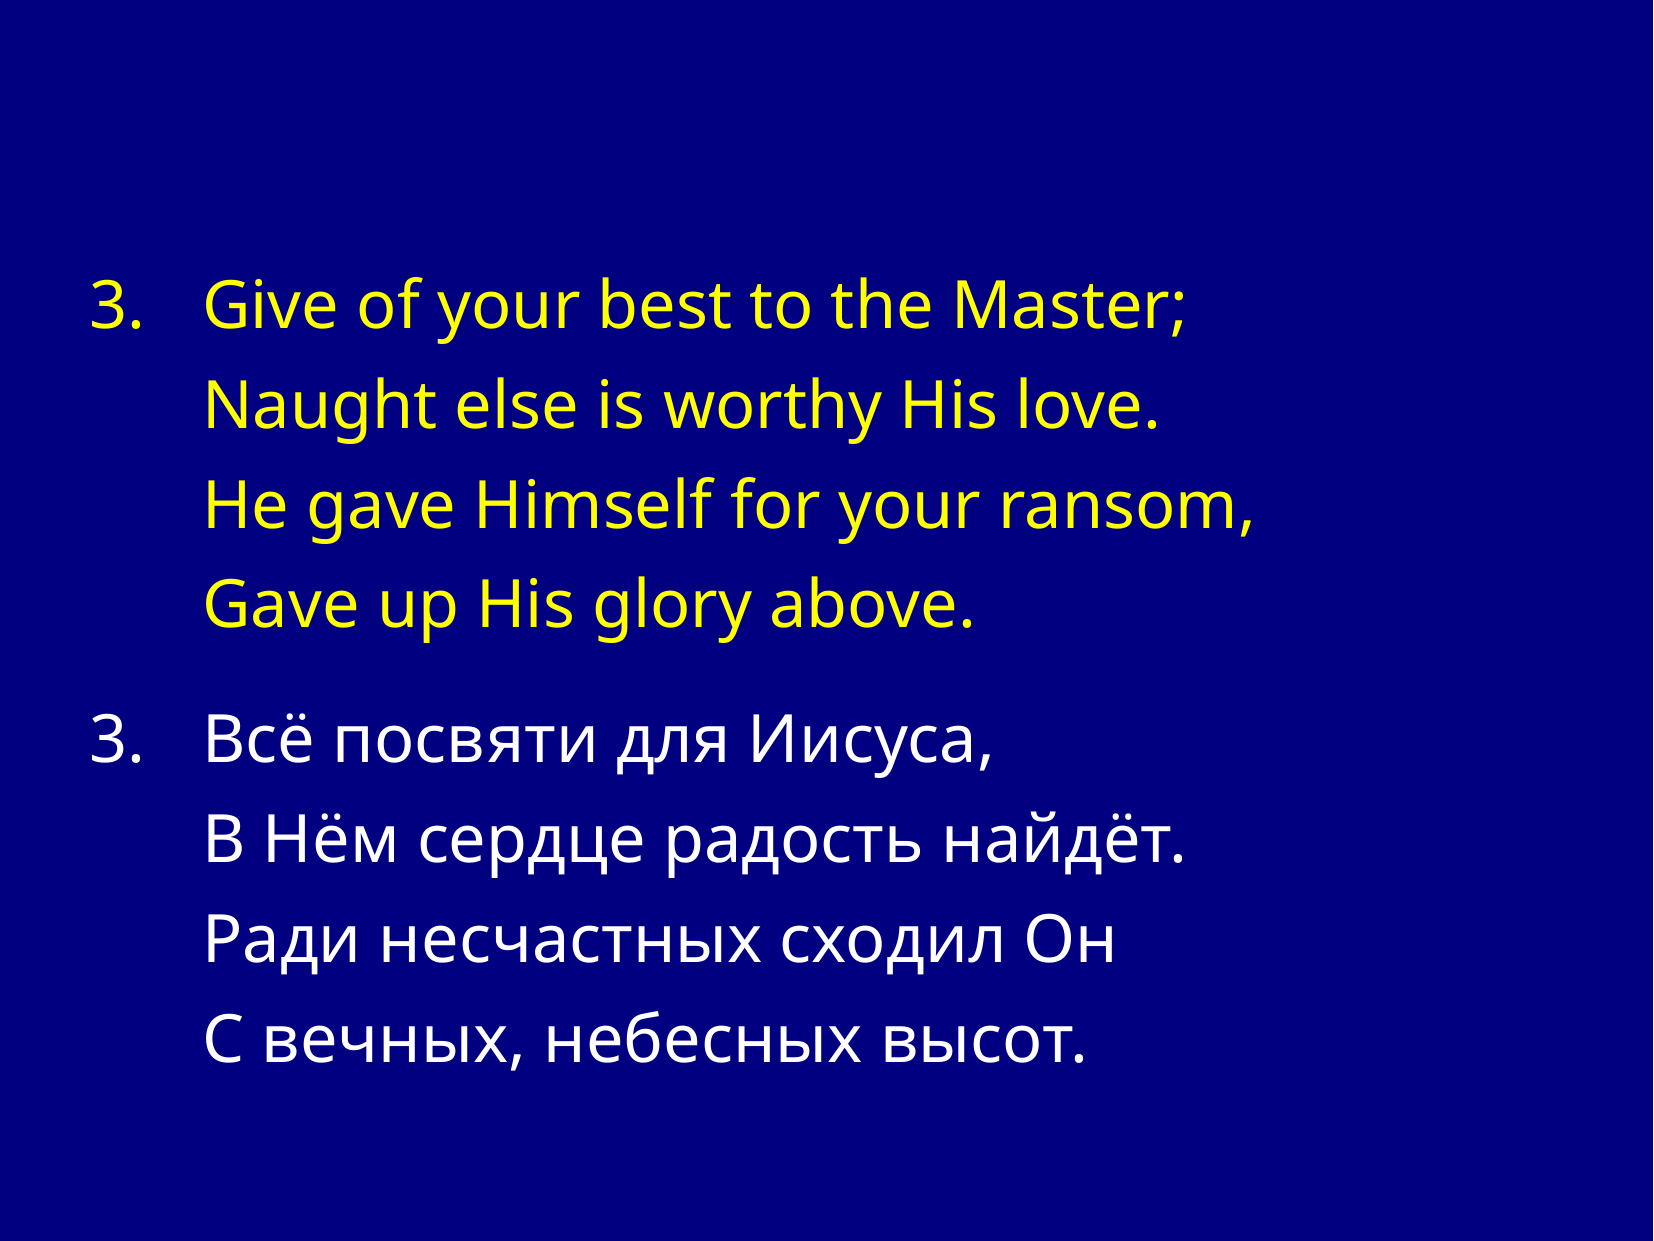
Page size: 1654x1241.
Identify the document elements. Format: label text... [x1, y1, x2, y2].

text_box 3. Всё посвяти для Иисуса, В Нём сердце радость найдёт. Ради несчастных сходил Он С вечных, небесных высот. [75, 675, 1576, 1163]
text_box 3. Give of your best to the Master; Naught else is worthy His love. He gave Himself for your ransom, Gave up His glory above. [75, 150, 1576, 638]
